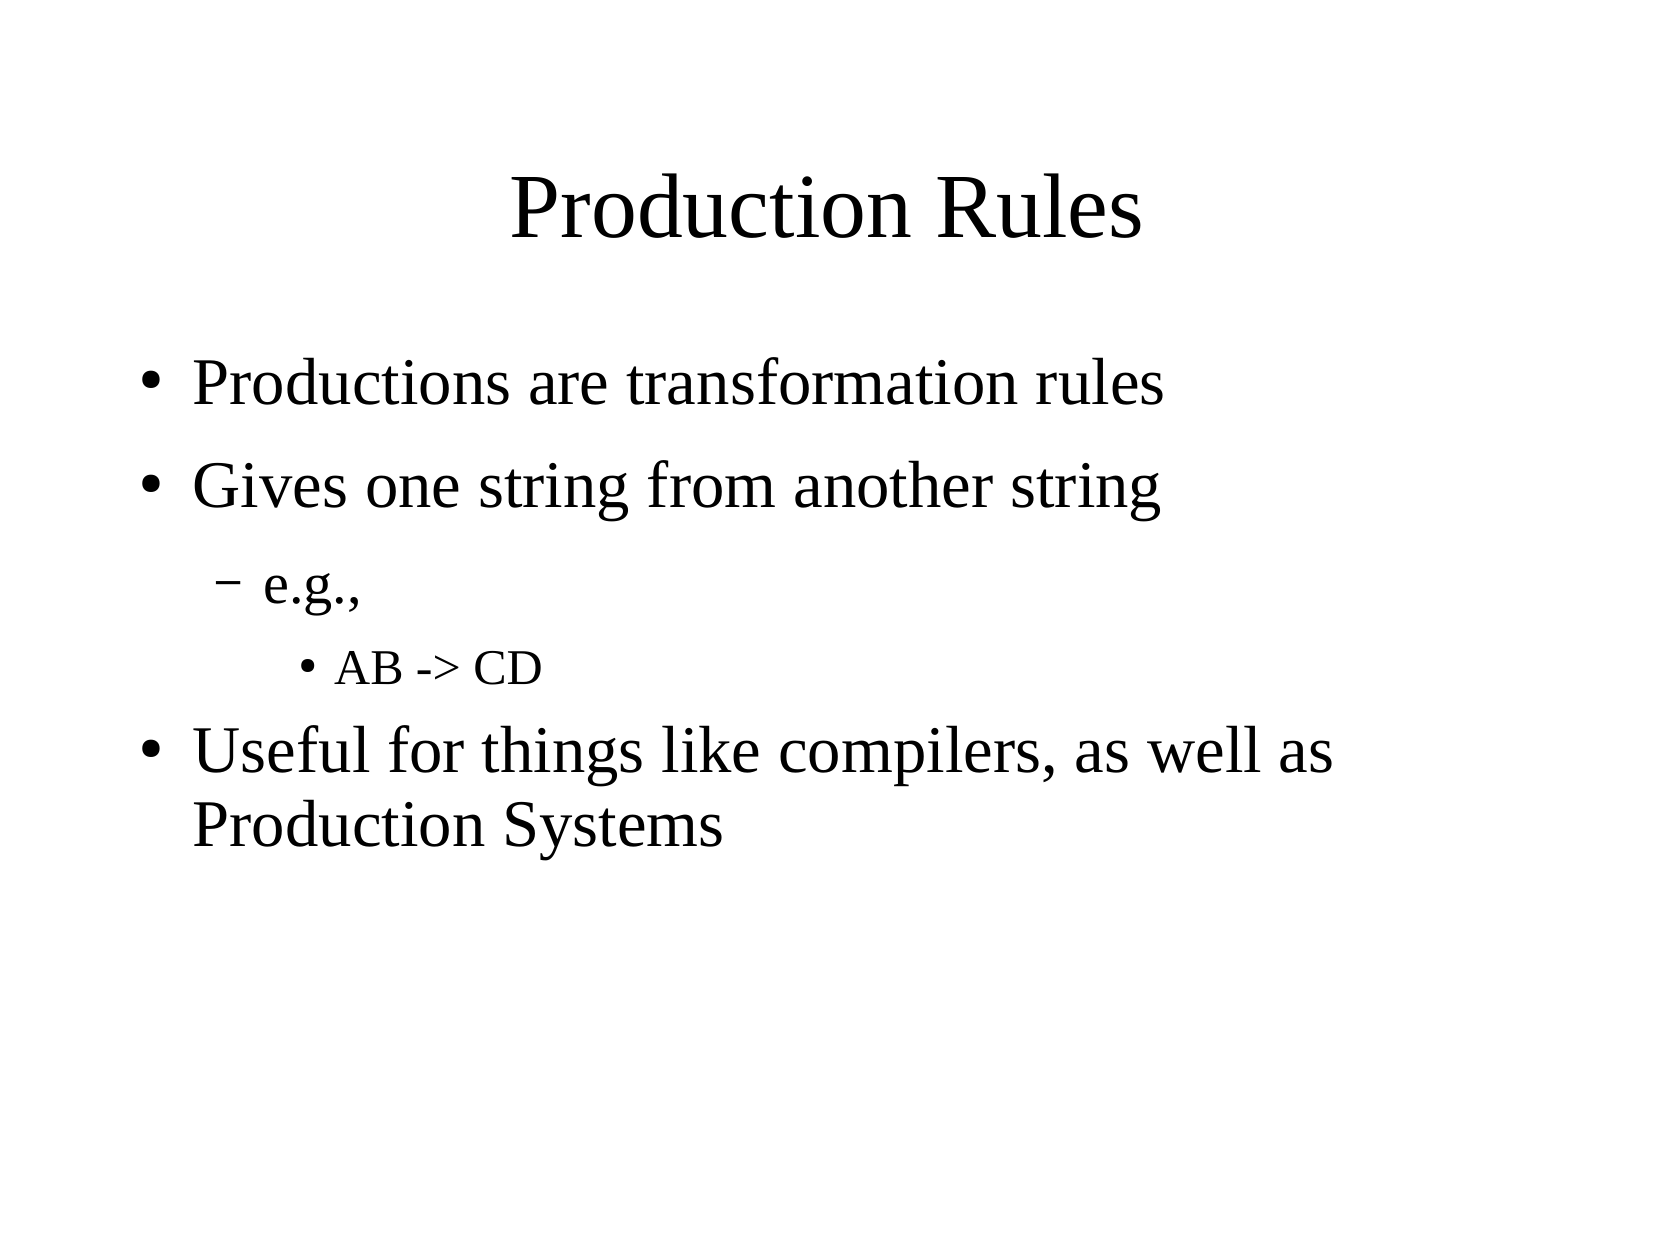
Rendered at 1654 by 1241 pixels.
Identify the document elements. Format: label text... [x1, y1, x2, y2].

title Production Rules [121, 102, 1534, 311]
list Productions are transformation rules Gives one string from another string e.g., AB -> CD Useful for things like compilers, as well as Production Systems [121, 344, 1534, 1127]
